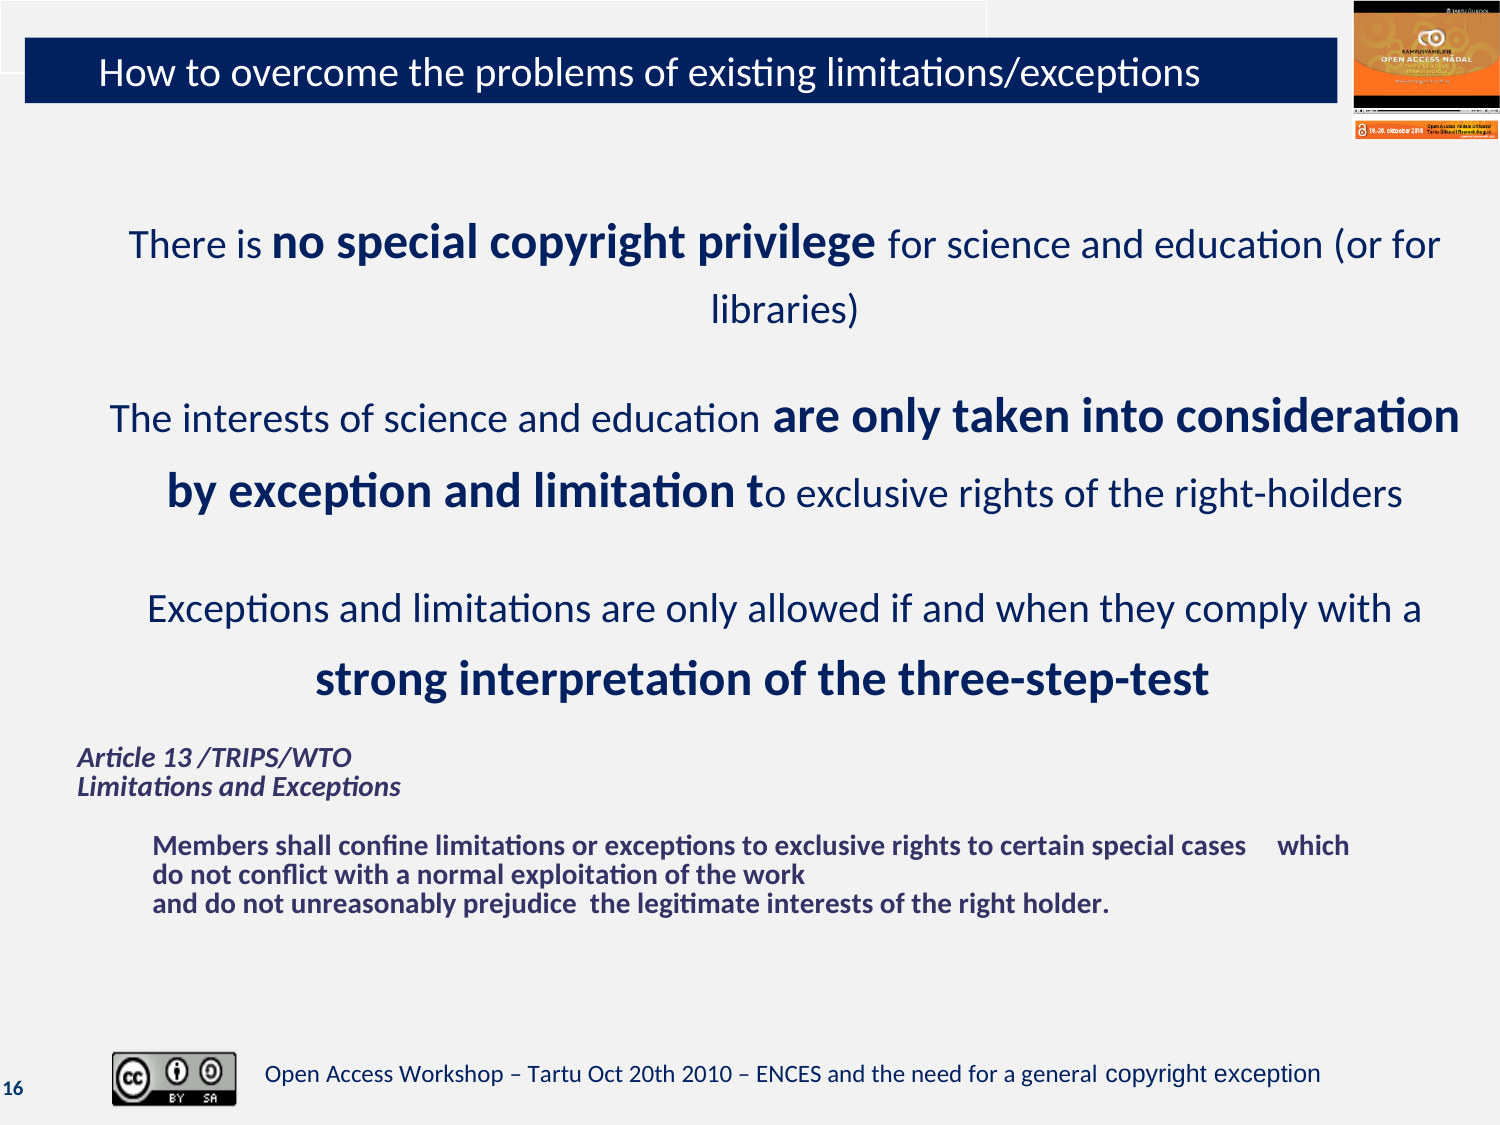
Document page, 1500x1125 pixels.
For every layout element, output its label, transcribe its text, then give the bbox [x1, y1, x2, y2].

text_box Exceptions and limitations are only allowed if and when they comply with a strong interpretation of the three-step-test [70, 562, 1500, 738]
text_box How to overcome the problems of existing limitations/exceptions [24, 37, 1338, 104]
text_box Article 13 /TRIPS/WTO Limitations and Exceptions Members shall confine limitations or exceptions to exclusive rights to certain special cases which do not conflict with a normal exploitation of the work and do not unreasonably prejudice the legitimate interests of the right holder. [62, 737, 1411, 929]
text_box There is no special copyright privilege for science and education (or for libraries) [70, 189, 1500, 362]
text_box The interests of science and education are only taken into consideration by exception and limitation to exclusive rights of the right-hoilders [70, 362, 1500, 553]
